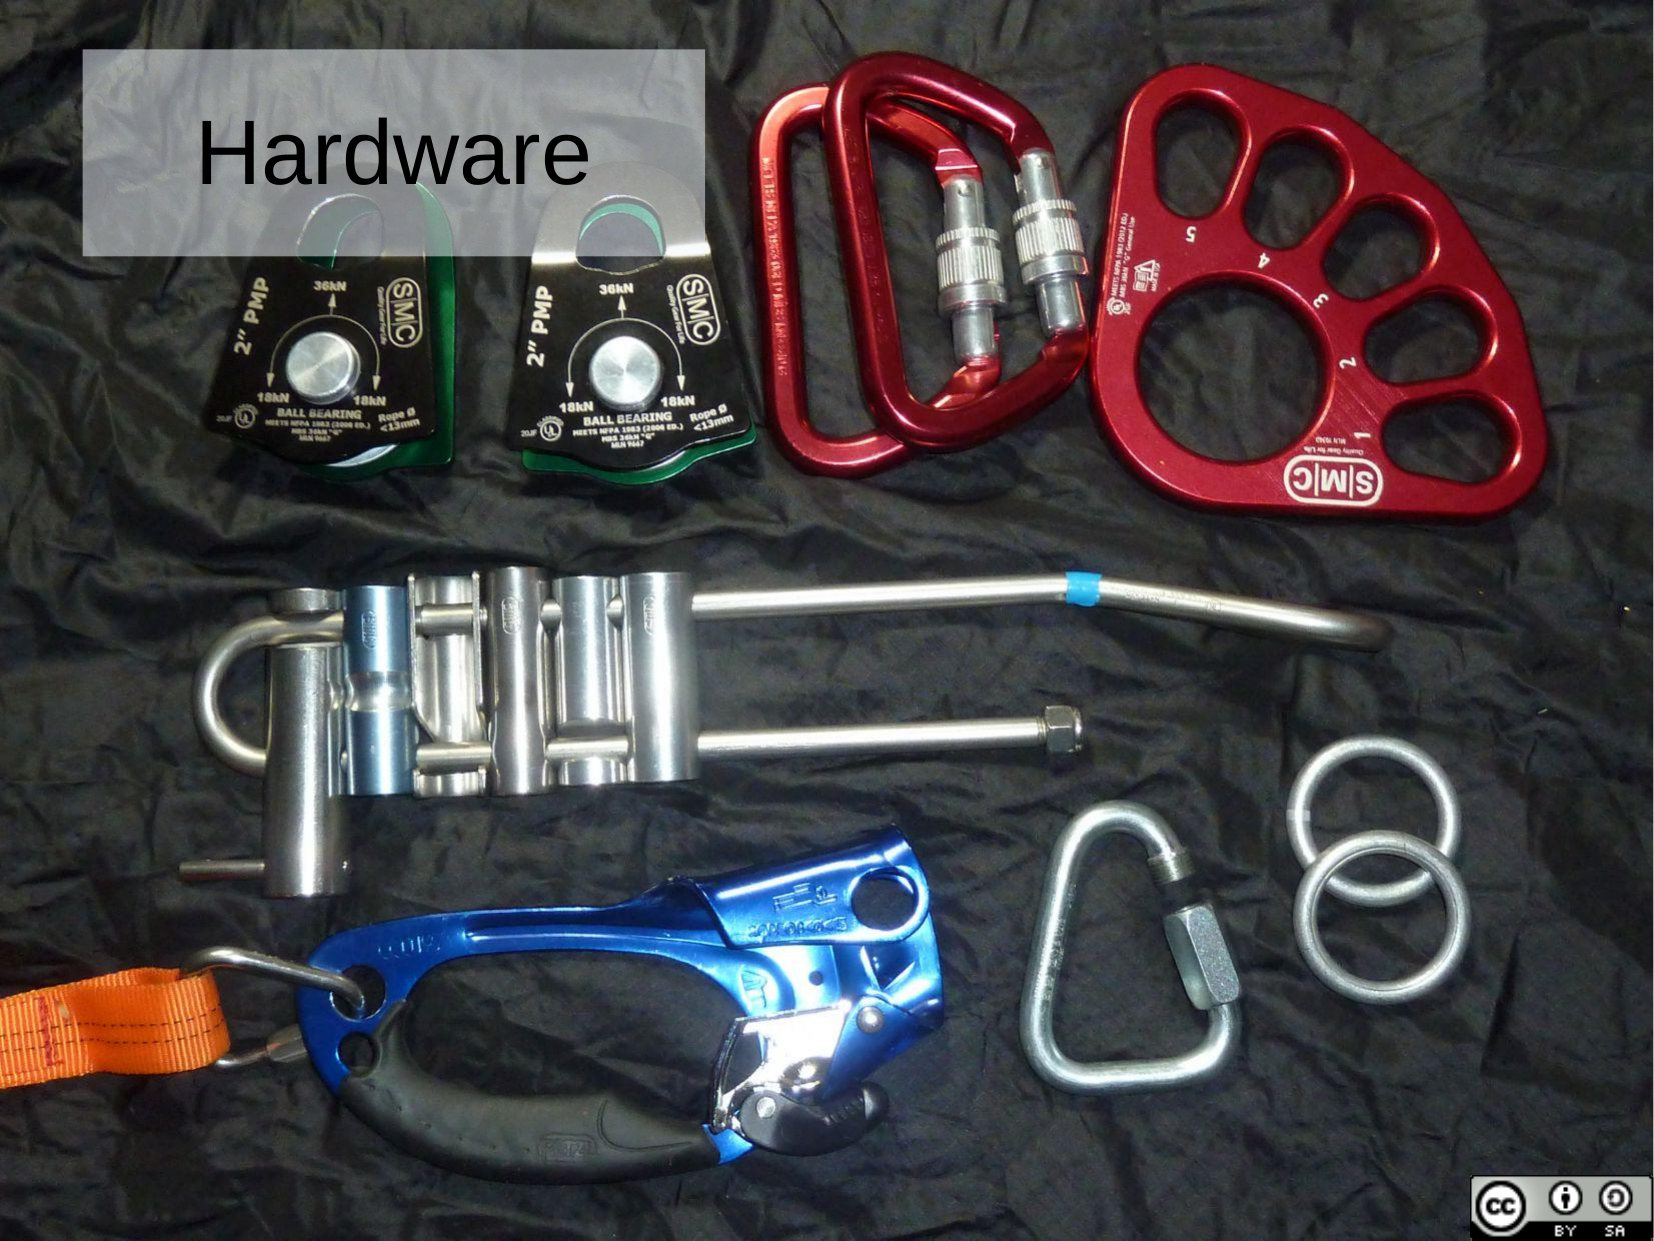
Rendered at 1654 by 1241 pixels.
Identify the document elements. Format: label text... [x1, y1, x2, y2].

picture [0, 0, 1654, 1241]
title Hardware [82, 49, 706, 257]
